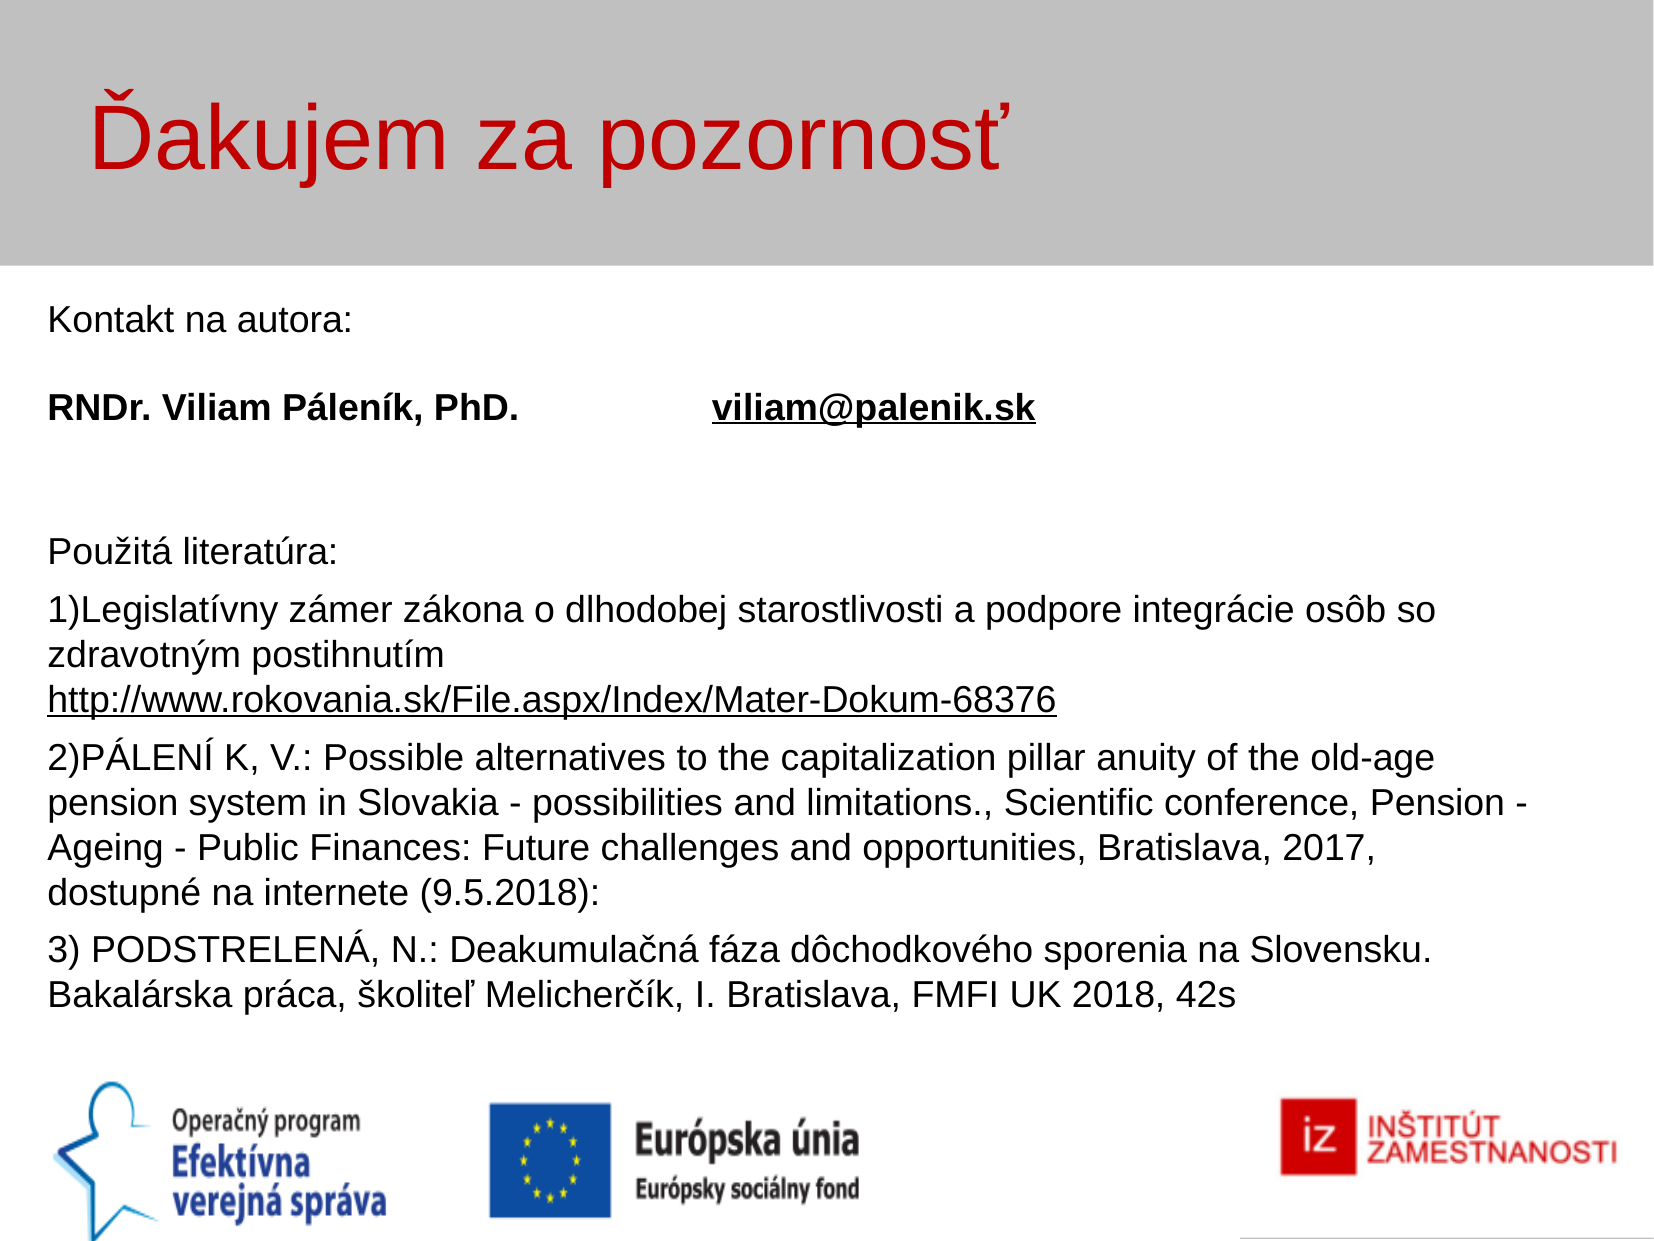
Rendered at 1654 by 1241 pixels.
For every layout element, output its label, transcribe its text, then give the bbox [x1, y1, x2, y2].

title Ďakujem za pozornosť [88, 29, 1565, 237]
picture [29, 1077, 886, 1241]
list Kontakt na autora: RNDr. Viliam Páleník, PhD. viliam@palenik.sk Použitá literatúra: 1)Legislatívny zámer zákona o dlhodobej starostlivosti a podpore integrácie osôb so zdravotným postihnutím http://www.rokovania.sk/File.aspx/Index/Mater-Dokum-68376 2)PÁLENÍ K, V.: Possible alternatives to the capitalization pillar anuity of the old-age pension system in Slovakia - possibilities and limitations., Scientific conference, Pension - Ageing - Public Finances: Future challenges and opportunities, Bratislava, 2017, dostupné na internete (9.5.2018): 3) PODSTRELENÁ, N.: Deakumulačná fáza dôchodkového sporenia na Slovensku. Bakalárska práca, školiteľ Melicherčík, I. Bratislava, FMFI UK 2018, 42s [29, 295, 1533, 1077]
picture [1240, 1033, 1654, 1241]
